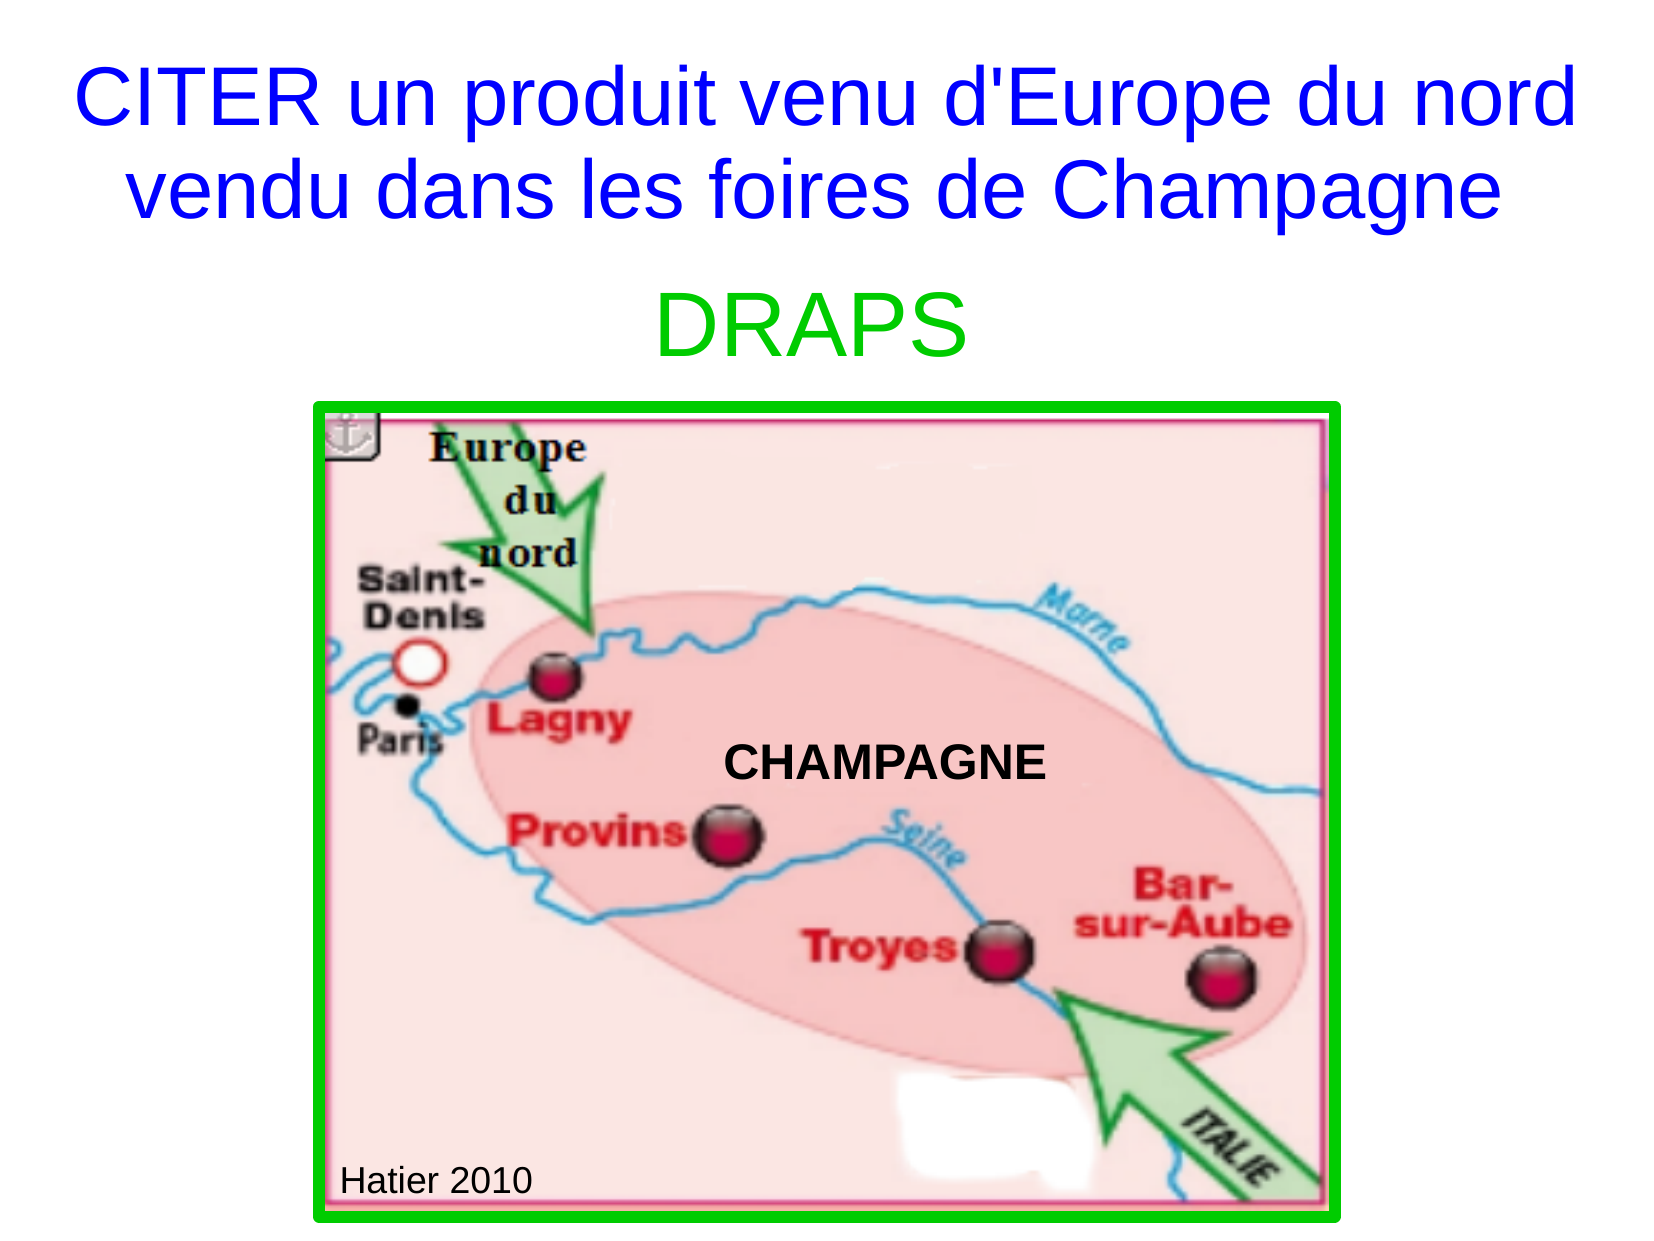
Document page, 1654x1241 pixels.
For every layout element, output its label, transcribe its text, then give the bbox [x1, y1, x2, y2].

text_box Hatier 2010 [324, 1151, 591, 1209]
text_box DRAPS [442, 265, 1182, 384]
title CITER un produit venu d'Europe du nord vendu dans les foires de Champagne [29, 50, 1625, 237]
picture [324, 412, 1329, 1211]
text_box CHAMPAGNE [708, 726, 1093, 799]
